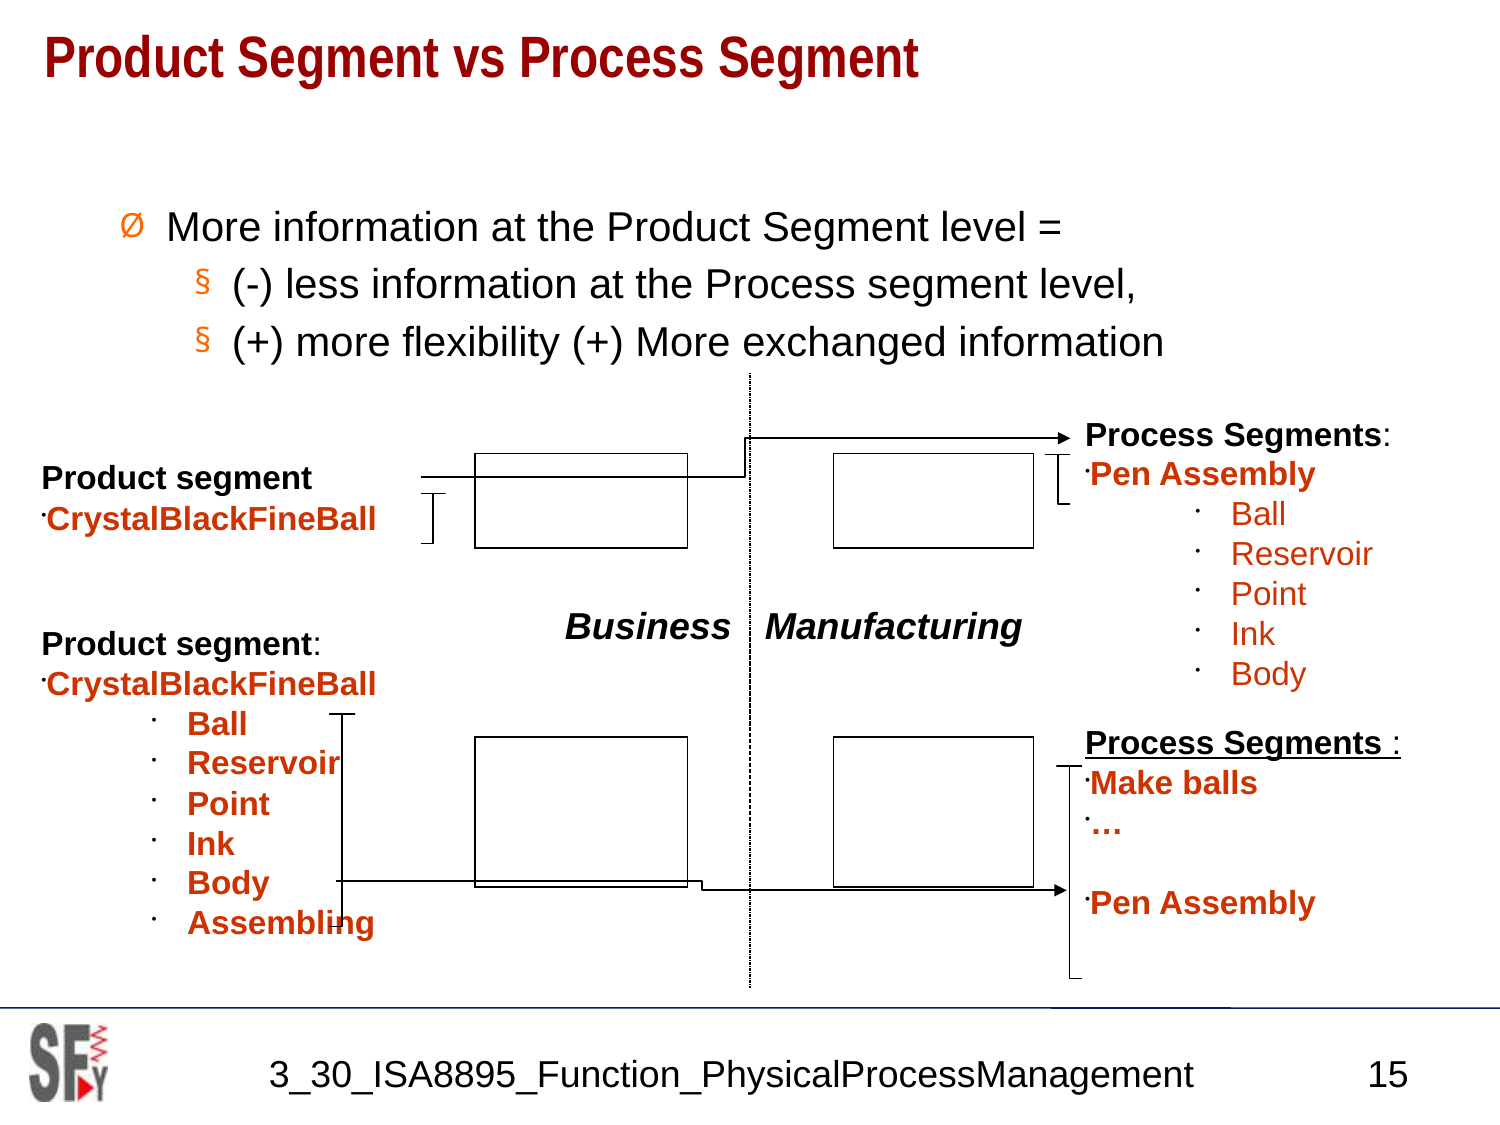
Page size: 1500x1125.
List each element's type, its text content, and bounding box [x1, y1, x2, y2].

text_box [833, 453, 1034, 548]
text_box [474, 478, 688, 548]
text_box [474, 882, 688, 887]
footer 3_30_ISA8895_Function_PhysicalProcessManagement [253, 1034, 1336, 1103]
text_box [474, 736, 688, 880]
text_box [474, 453, 688, 476]
text_box Product segment: CrystalBlackFineBall Ball Reservoir Point Ink Body Assembling [26, 614, 393, 949]
text_box Business [550, 594, 747, 656]
text_box Process Segments : Make balls … Pen Assembly [1070, 713, 1417, 929]
text_box Product segment CrystalBlackFineBall [26, 449, 393, 545]
text_box Process Segments: Pen Assembly Ball Reservoir Point Ink Body [1069, 405, 1407, 700]
text_box [833, 736, 1034, 887]
list More information at the Product Segment level = (-) less information at the Process segment level, (+) more flexibility (+) More exchanged information [29, 184, 1471, 988]
title Product Segment vs Process Segment [29, 12, 1471, 138]
picture [29, 1023, 108, 1102]
slide_number <numéro> [1352, 1034, 1490, 1103]
text_box Manufacturing [751, 594, 1039, 656]
